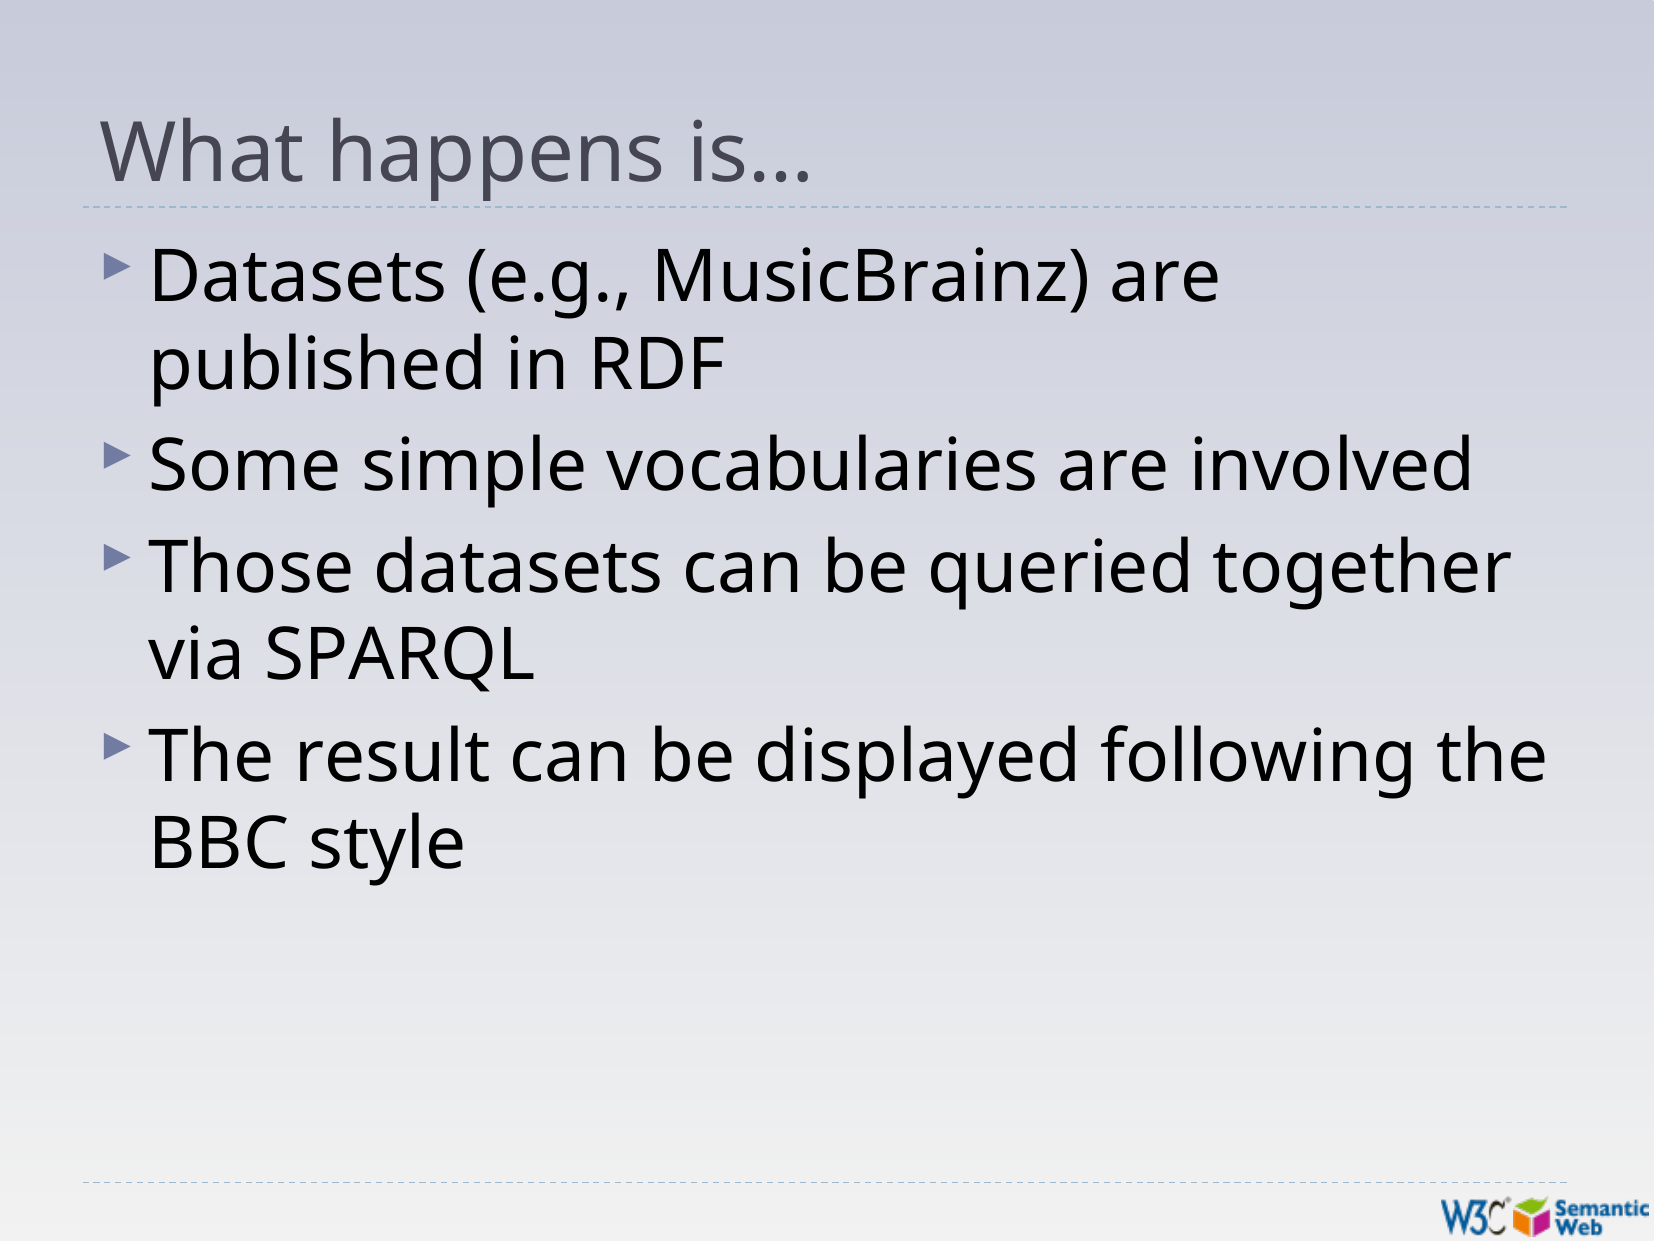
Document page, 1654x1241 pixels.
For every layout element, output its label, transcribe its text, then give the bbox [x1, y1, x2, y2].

title What happens is… [82, 27, 1572, 207]
picture [1441, 1195, 1649, 1237]
list Datasets (e.g., MusicBrainz) are published in RDF Some simple vocabularies are involved Those datasets can be queried together via SPARQL The result can be displayed following the BBC style [82, 220, 1572, 1114]
